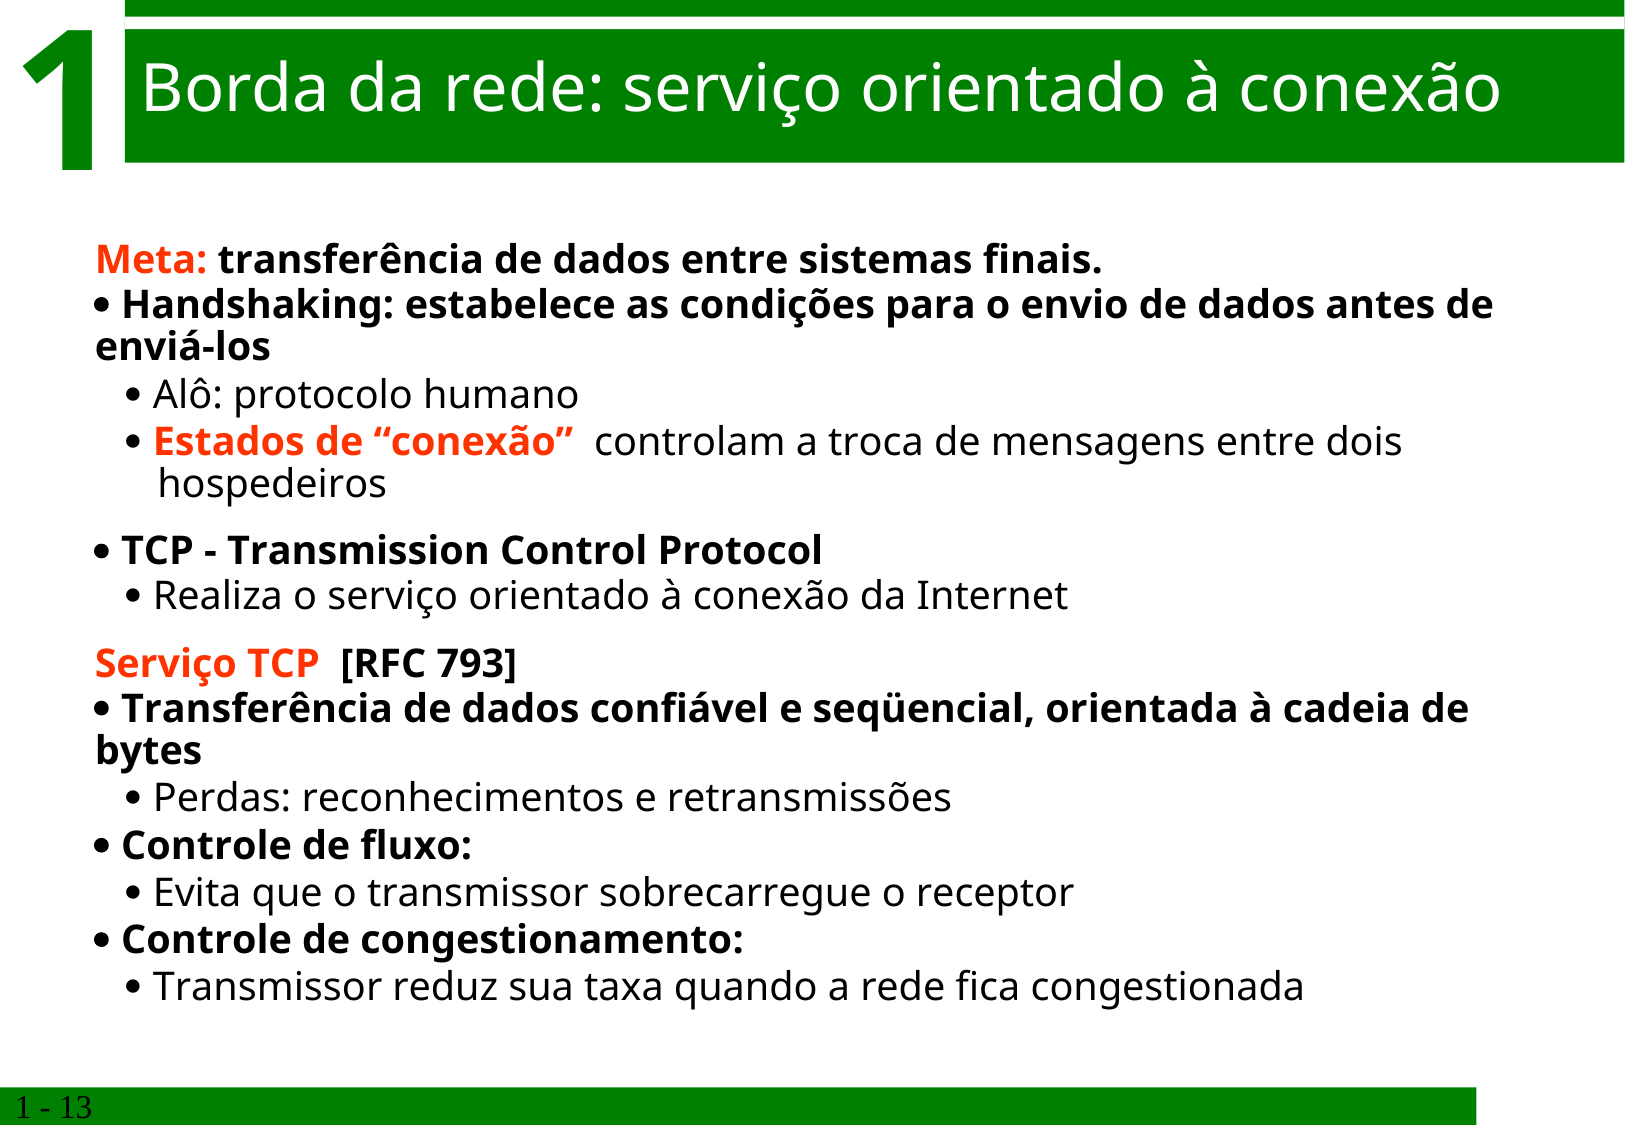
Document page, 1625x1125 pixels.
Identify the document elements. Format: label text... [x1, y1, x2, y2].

list Meta: transferência de dados entre sistemas finais.  Handshaking: estabelece as condições para o envio de dados antes de enviá-los  Alô: protocolo humano  Estados de “conexão” controlam a troca de mensagens entre dois hospedeiros  TCP - Transmission Control Protocol  Realiza o serviço orientado à conexão da Internet Serviço TCP [RFC 793]  Transferência de dados confiável e seqüencial, orientada à cadeia de bytes  Perdas: reconhecimentos e retransmissões  Controle de fluxo:  Evita que o transmissor sobrecarregue o receptor  Controle de congestionamento:  Transmissor reduz sua taxa quando a rede fica congestionada [79, 231, 1580, 1035]
text_box Borda da rede: serviço orientado à conexão [125, 37, 1625, 138]
